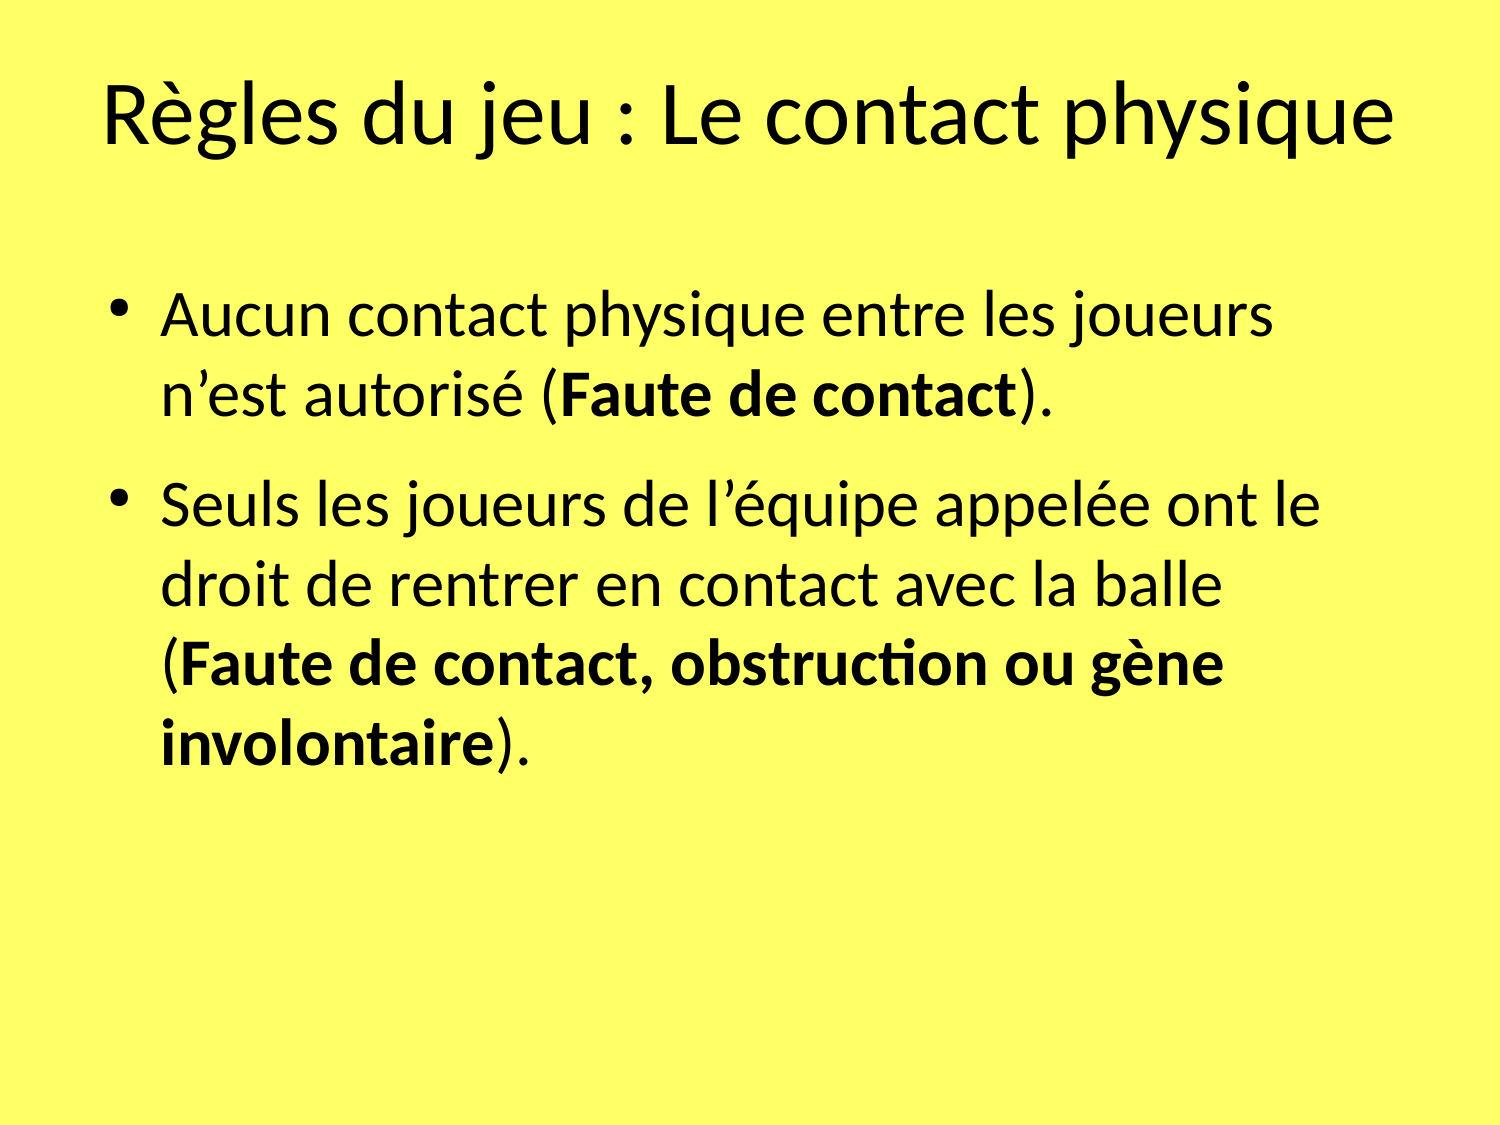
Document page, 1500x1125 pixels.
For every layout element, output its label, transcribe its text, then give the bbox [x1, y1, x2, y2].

title Règles du jeu : Le contact physique [75, 45, 1425, 233]
list Aucun contact physique entre les joueurs n’est autorisé (Faute de contact). Seuls les joueurs de l’équipe appelée ont le droit de rentrer en contact avec la balle (Faute de contact, obstruction ou gène involontaire). [75, 262, 1425, 1005]
